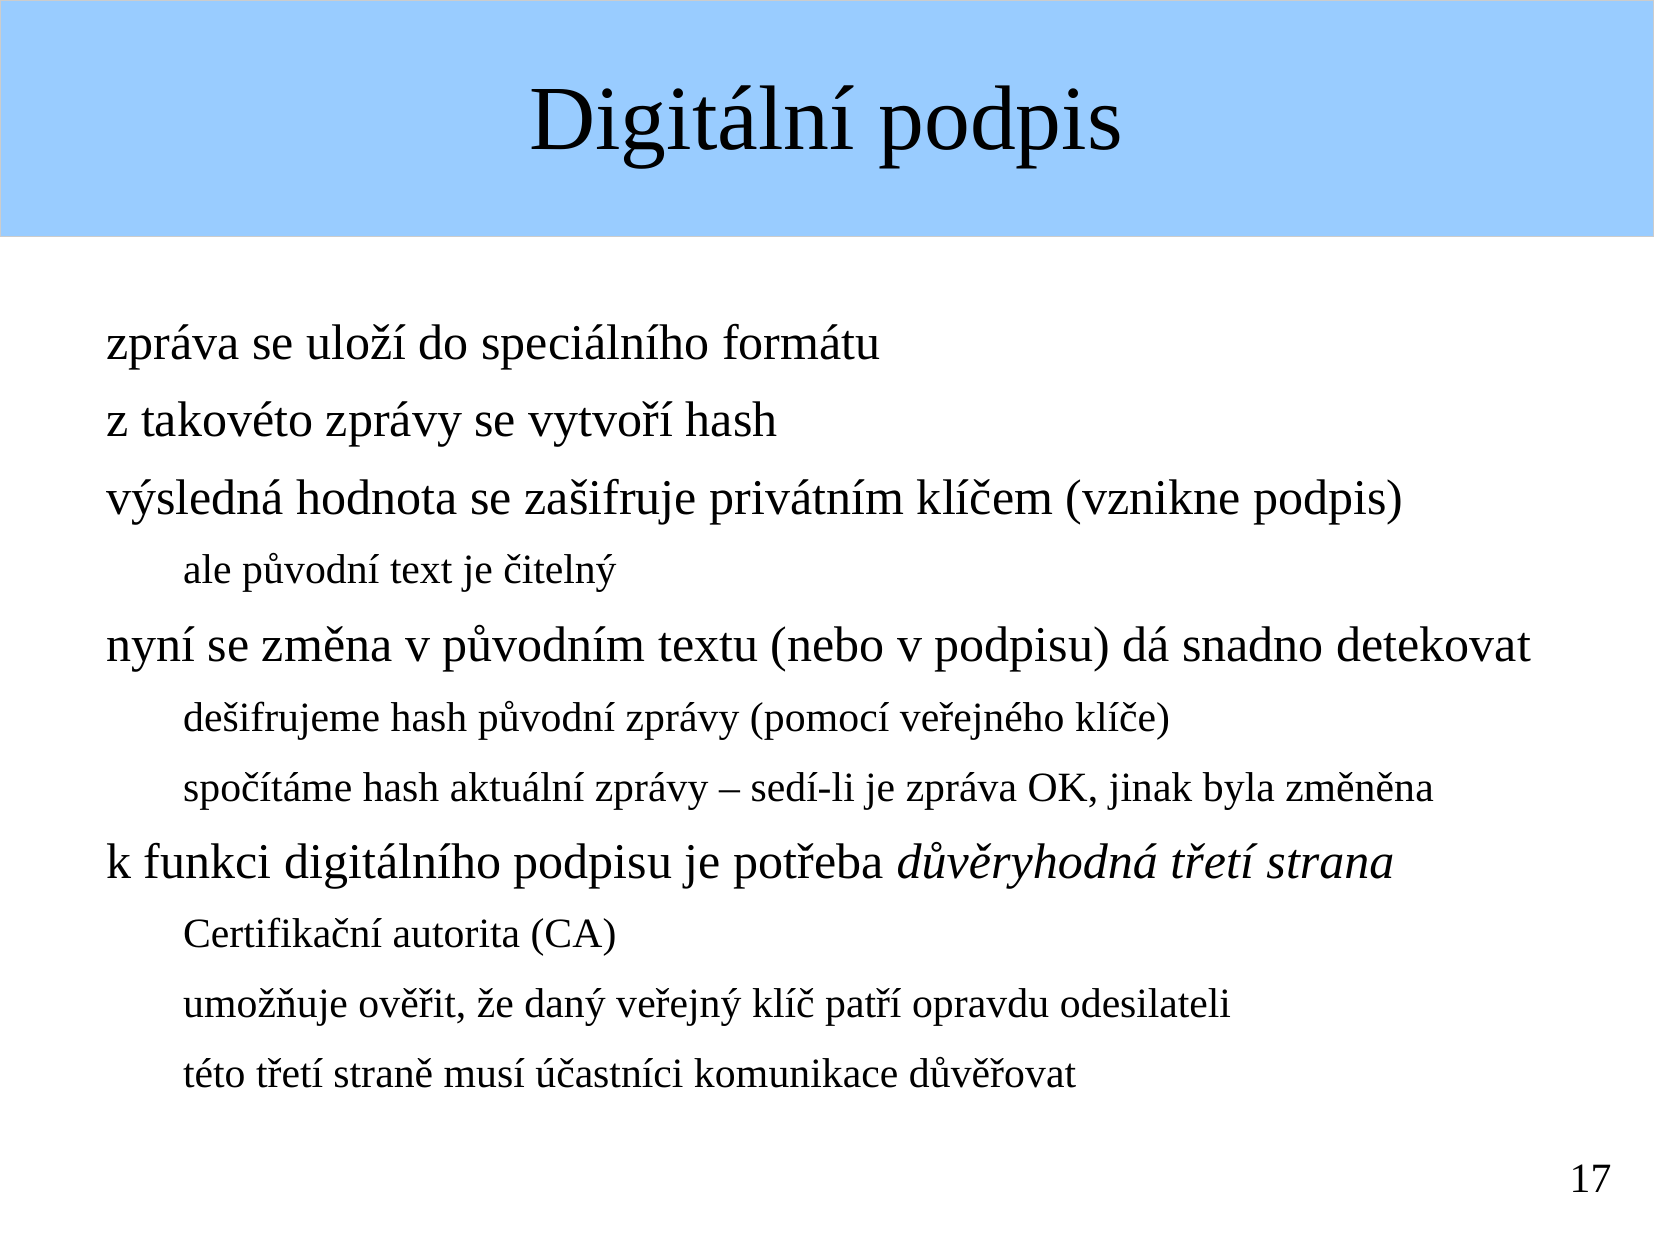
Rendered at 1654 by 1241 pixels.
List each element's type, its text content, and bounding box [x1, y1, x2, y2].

list zpráva se uloží do speciálního formátu z takovéto zprávy se vytvoří hash výsledná hodnota se zašifruje privátním klíčem (vznikne podpis) ale původní text je čitelný nyní se změna v původním textu (nebo v podpisu) dá snadno detekovat dešifrujeme hash původní zprávy (pomocí veřejného klíče) spočítáme hash aktuální zprávy – sedí-li je zpráva OK, jinak byla změněna k funkci digitálního podpisu je potřeba důvěryhodná třetí strana Certifikační autorita (CA) umožňuje ověřit, že daný veřejný klíč patří opravdu odesilateli této třetí straně musí účastníci komunikace důvěřovat [88, 315, 1565, 1153]
title Digitální podpis [0, 0, 1654, 237]
